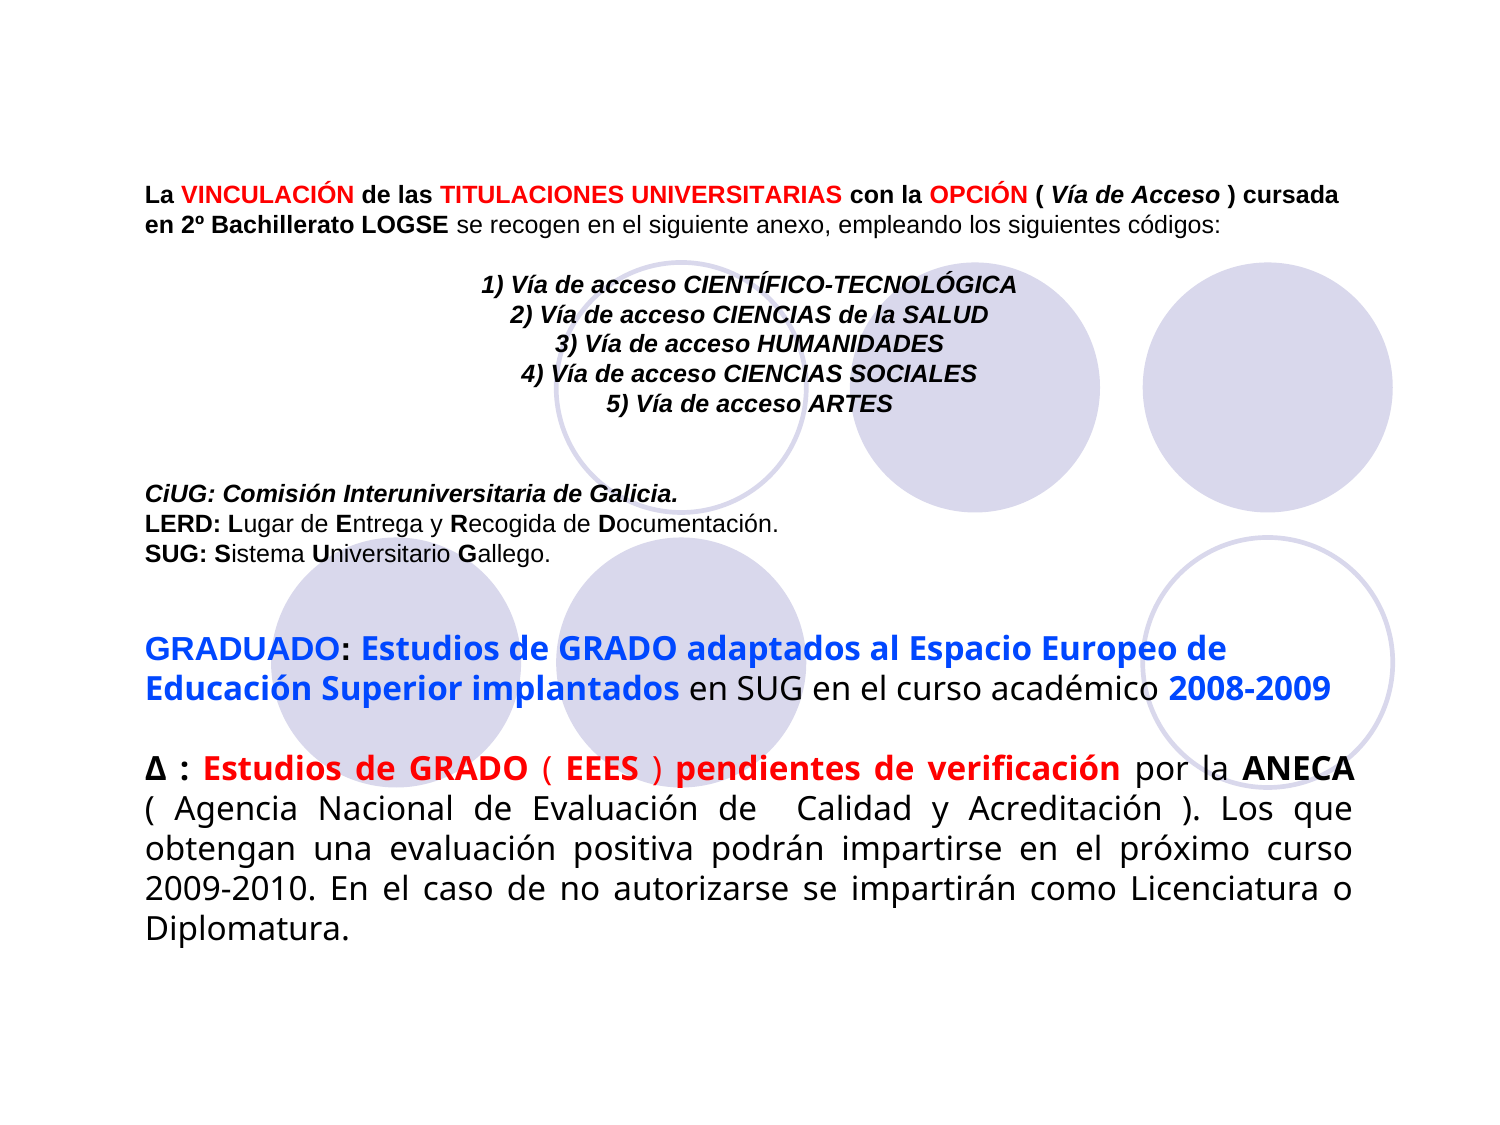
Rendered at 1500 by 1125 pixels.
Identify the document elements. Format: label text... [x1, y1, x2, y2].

text_box La VINCULACIÓN de las TITULACIONES UNIVERSITARIAS con la OPCIÓN ( Vía de Acceso ) cursada en 2º Bachillerato LOGSE se recogen en el siguiente anexo, empleando los siguientes códigos: 1) Vía de acceso CIENTÍFICO-TECNOLÓGICA 2) Vía de acceso CIENCIAS de la SALUD 3) Vía de acceso HUMANIDADES 4) Vía de acceso CIENCIAS SOCIALES 5) Vía de acceso ARTES CiUG: Comisión Interuniversitaria de Galicia. LERD: Lugar de Entrega y Recogida de Documentación. SUG: Sistema Universitario Gallego. GRADUADO: Estudios de GRADO adaptados al Espacio Europeo de Educación Superior implantados en SUG en el curso académico 2008-2009 Δ : Estudios de GRADO ( EEES ) pendientes de verificación por la ANECA ( Agencia Nacional de Evaluación de Calidad y Acreditación ). Los que obtengan una evaluación positiva podrán impartirse en el próximo curso 2009-2010. En el caso de no autorizarse se impartirán como Licenciatura o Diplomatura. [130, 80, 1370, 1045]
